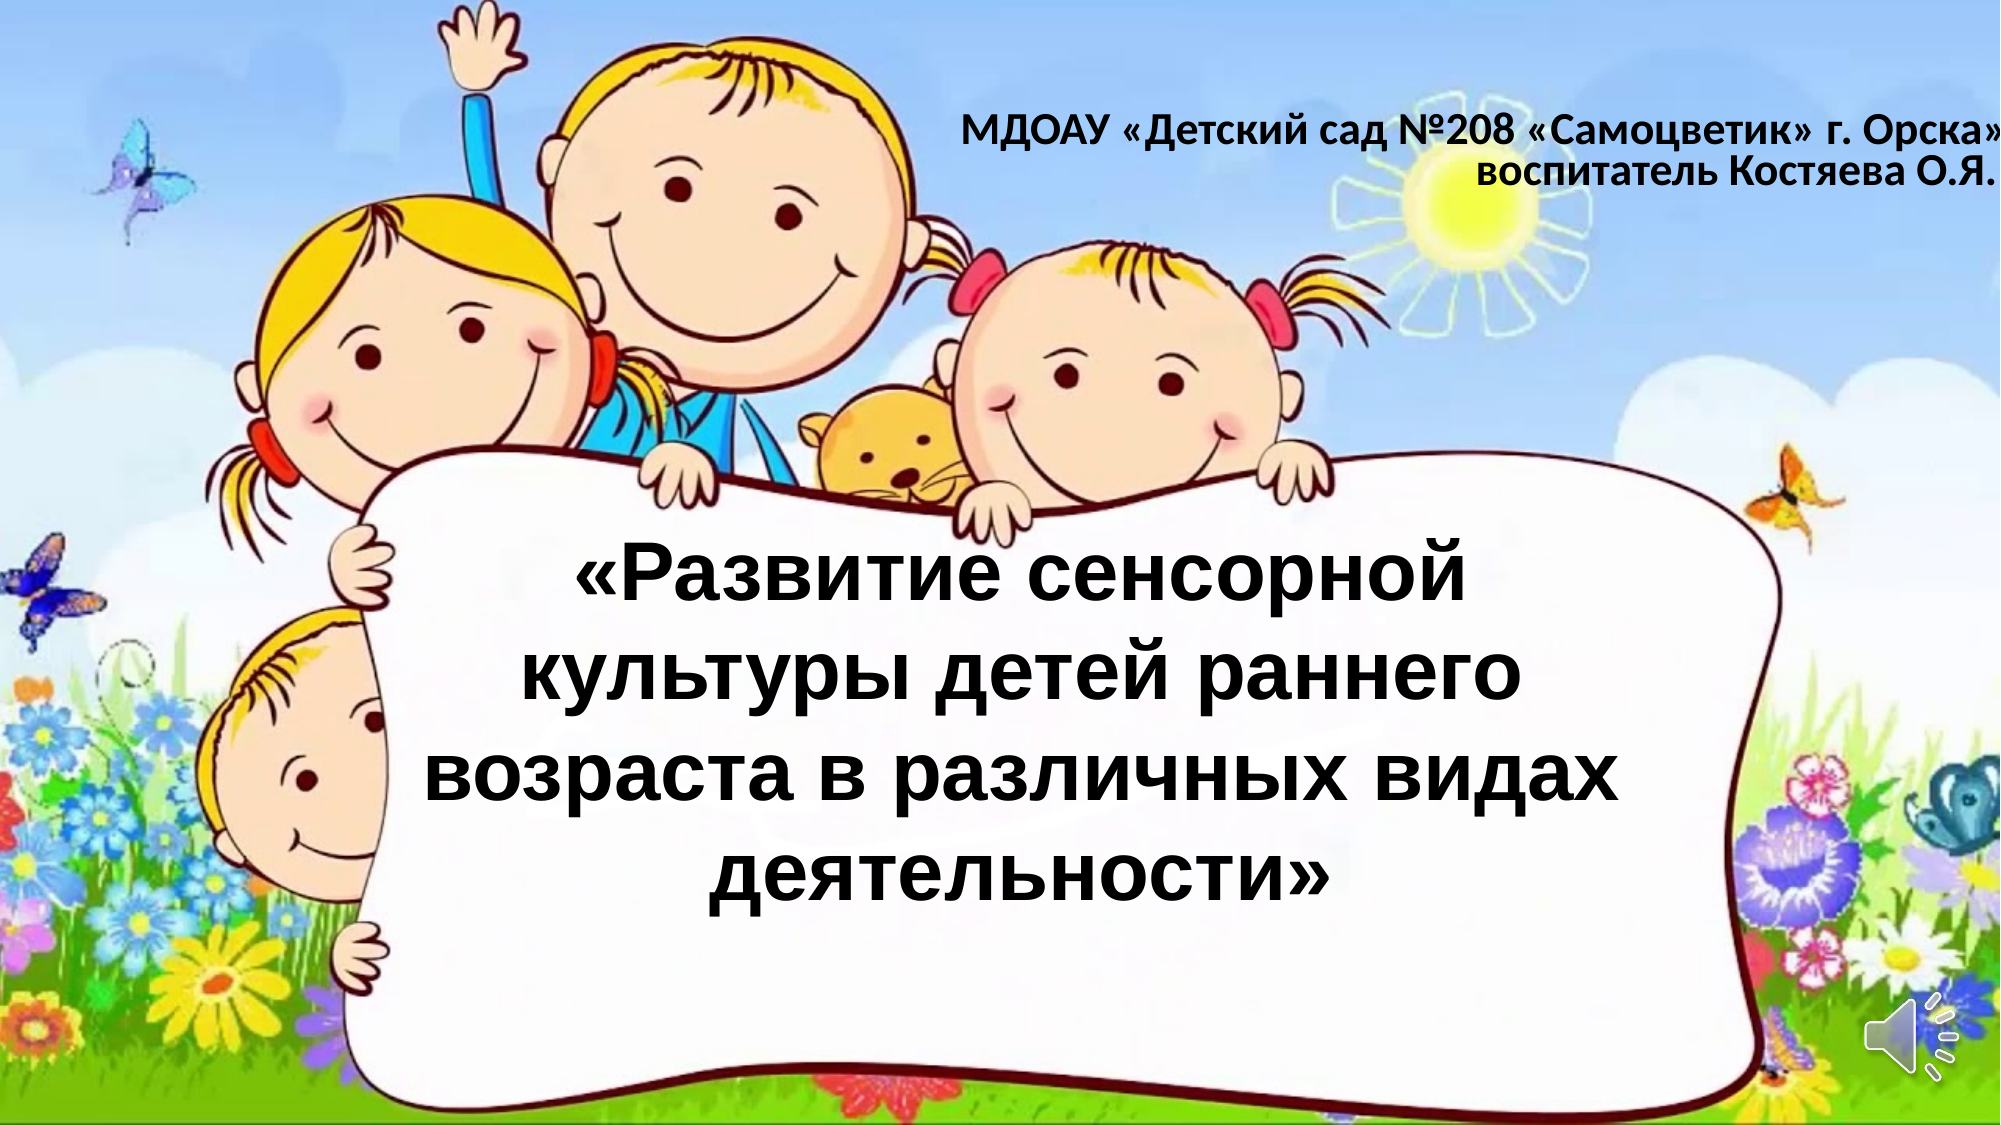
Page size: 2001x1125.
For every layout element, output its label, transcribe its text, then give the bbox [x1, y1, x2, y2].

text_box «Развитие сенсорной культуры детей раннего возраста в различных видах деятельности» [367, 509, 1676, 925]
title МДОАУ «Детский сад №208 «Самоцветик» г. Орска» воспитатель Костяева О.Я. [909, 59, 2000, 247]
picture [0, 0, 2000, 1125]
